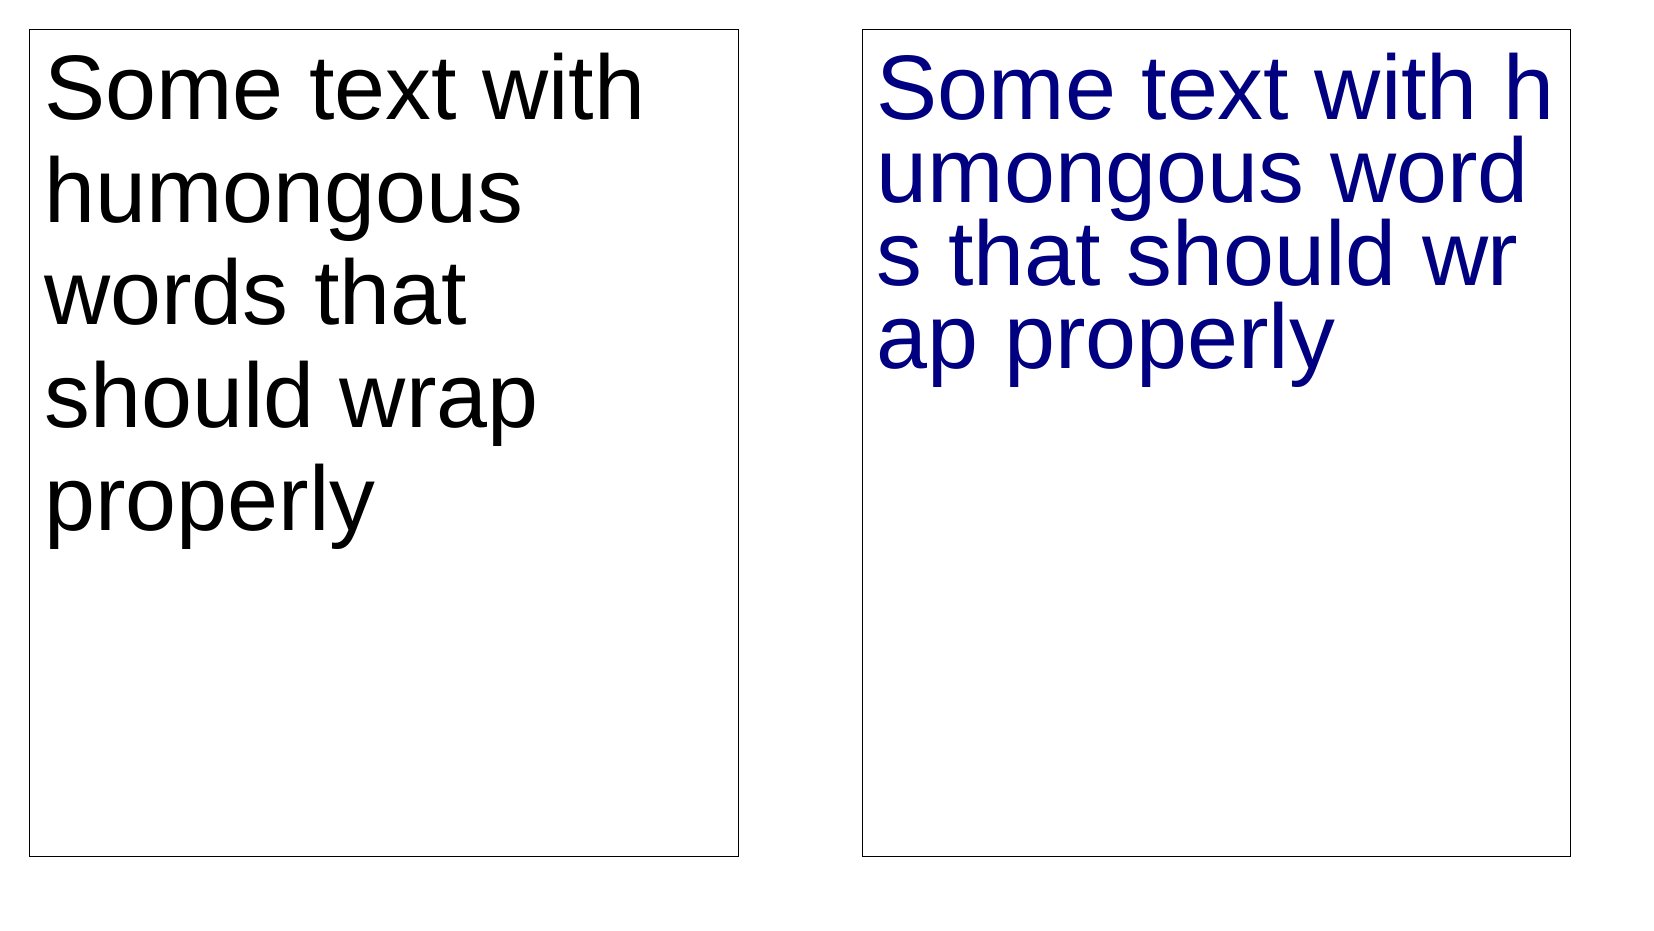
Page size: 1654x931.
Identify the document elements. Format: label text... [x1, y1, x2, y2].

text_box Some text with humongous words that should wrap properly [862, 29, 1571, 857]
text_box Some text with humongous words that should wrap properly [29, 29, 739, 857]
